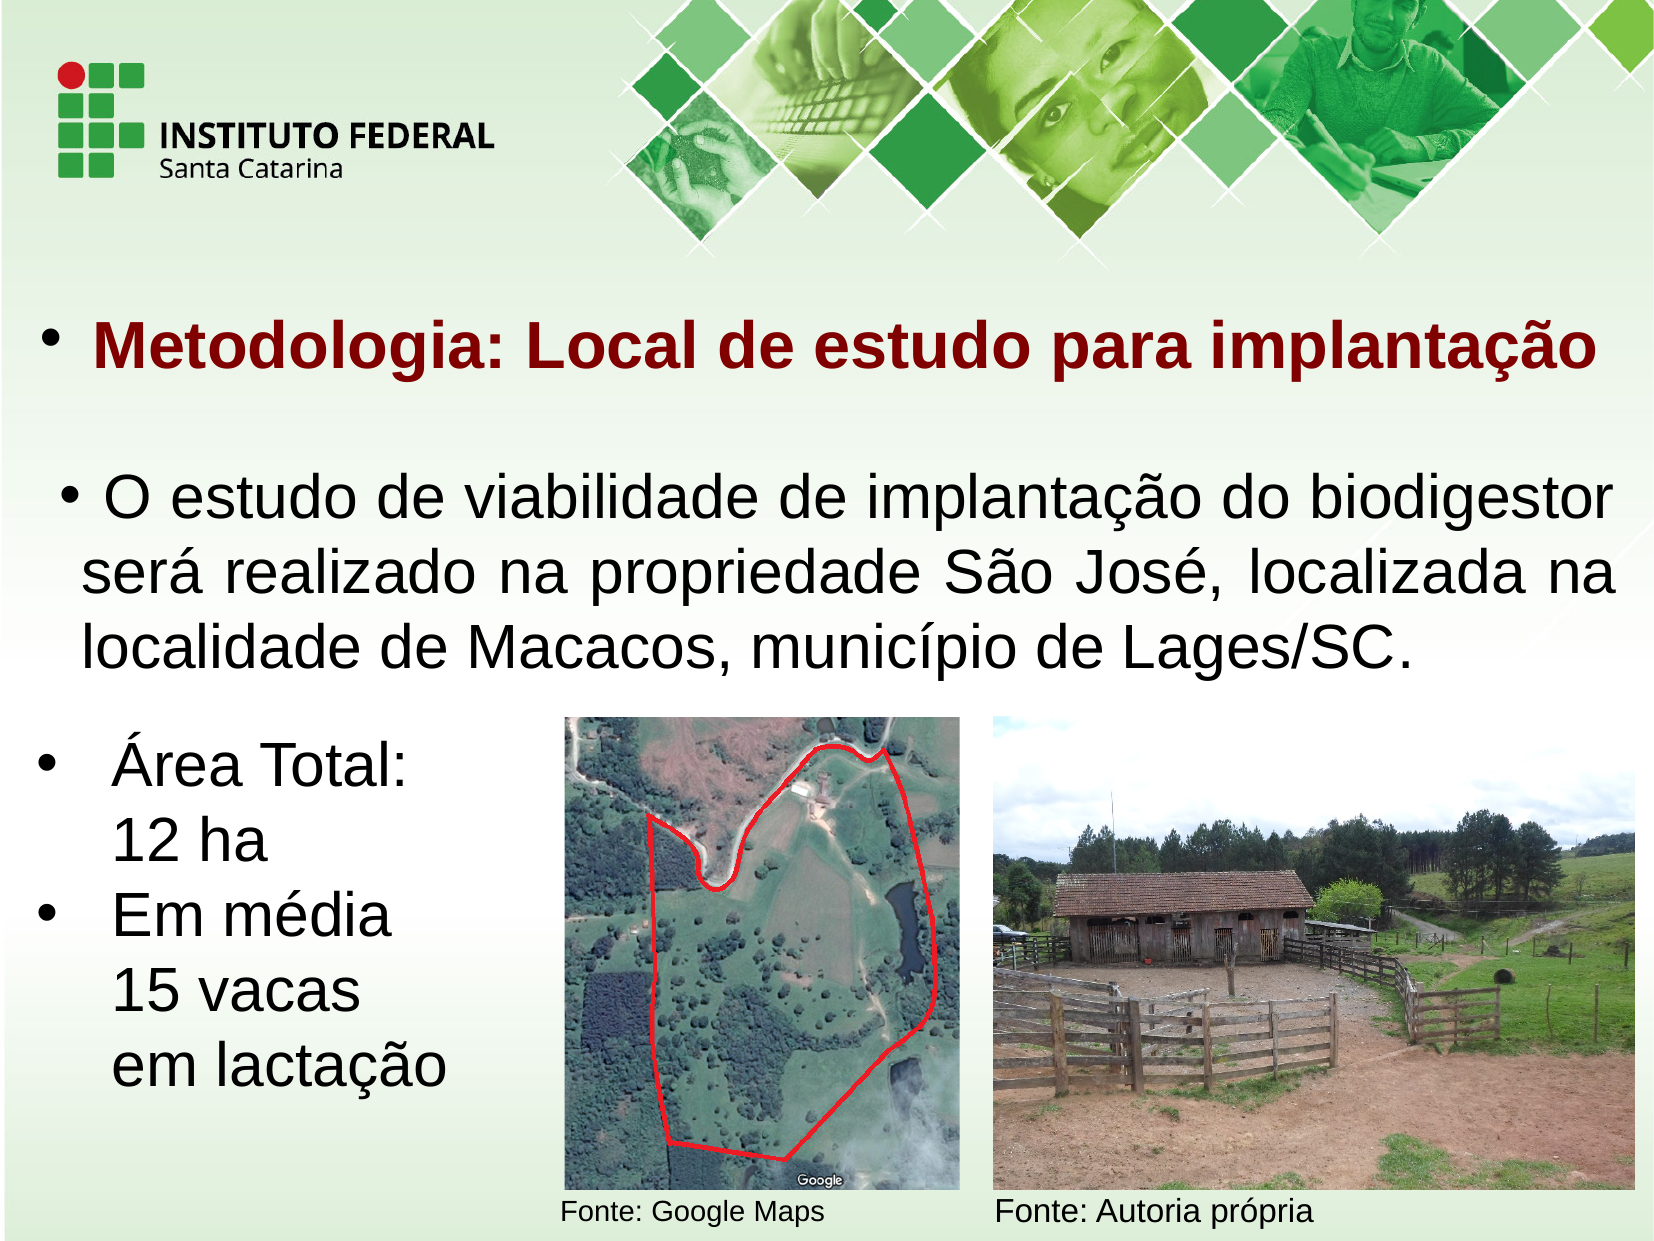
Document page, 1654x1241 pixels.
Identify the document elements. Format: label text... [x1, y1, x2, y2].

text_box Metodologia: Local de estudo para implantação O estudo de viabilidade de implantação do biodigestor será realizado na propriedade São José, localizada na localidade de Macacos, município de Lages/SC. [21, 178, 1618, 805]
text_box Fonte: Google Maps [545, 1184, 841, 1235]
text_box Área Total: 12 ha Em média 15 vacas em lactação [21, 717, 479, 1107]
text_box Fonte: Autoria própria [979, 1182, 1330, 1237]
picture [1, 0, 1654, 1241]
